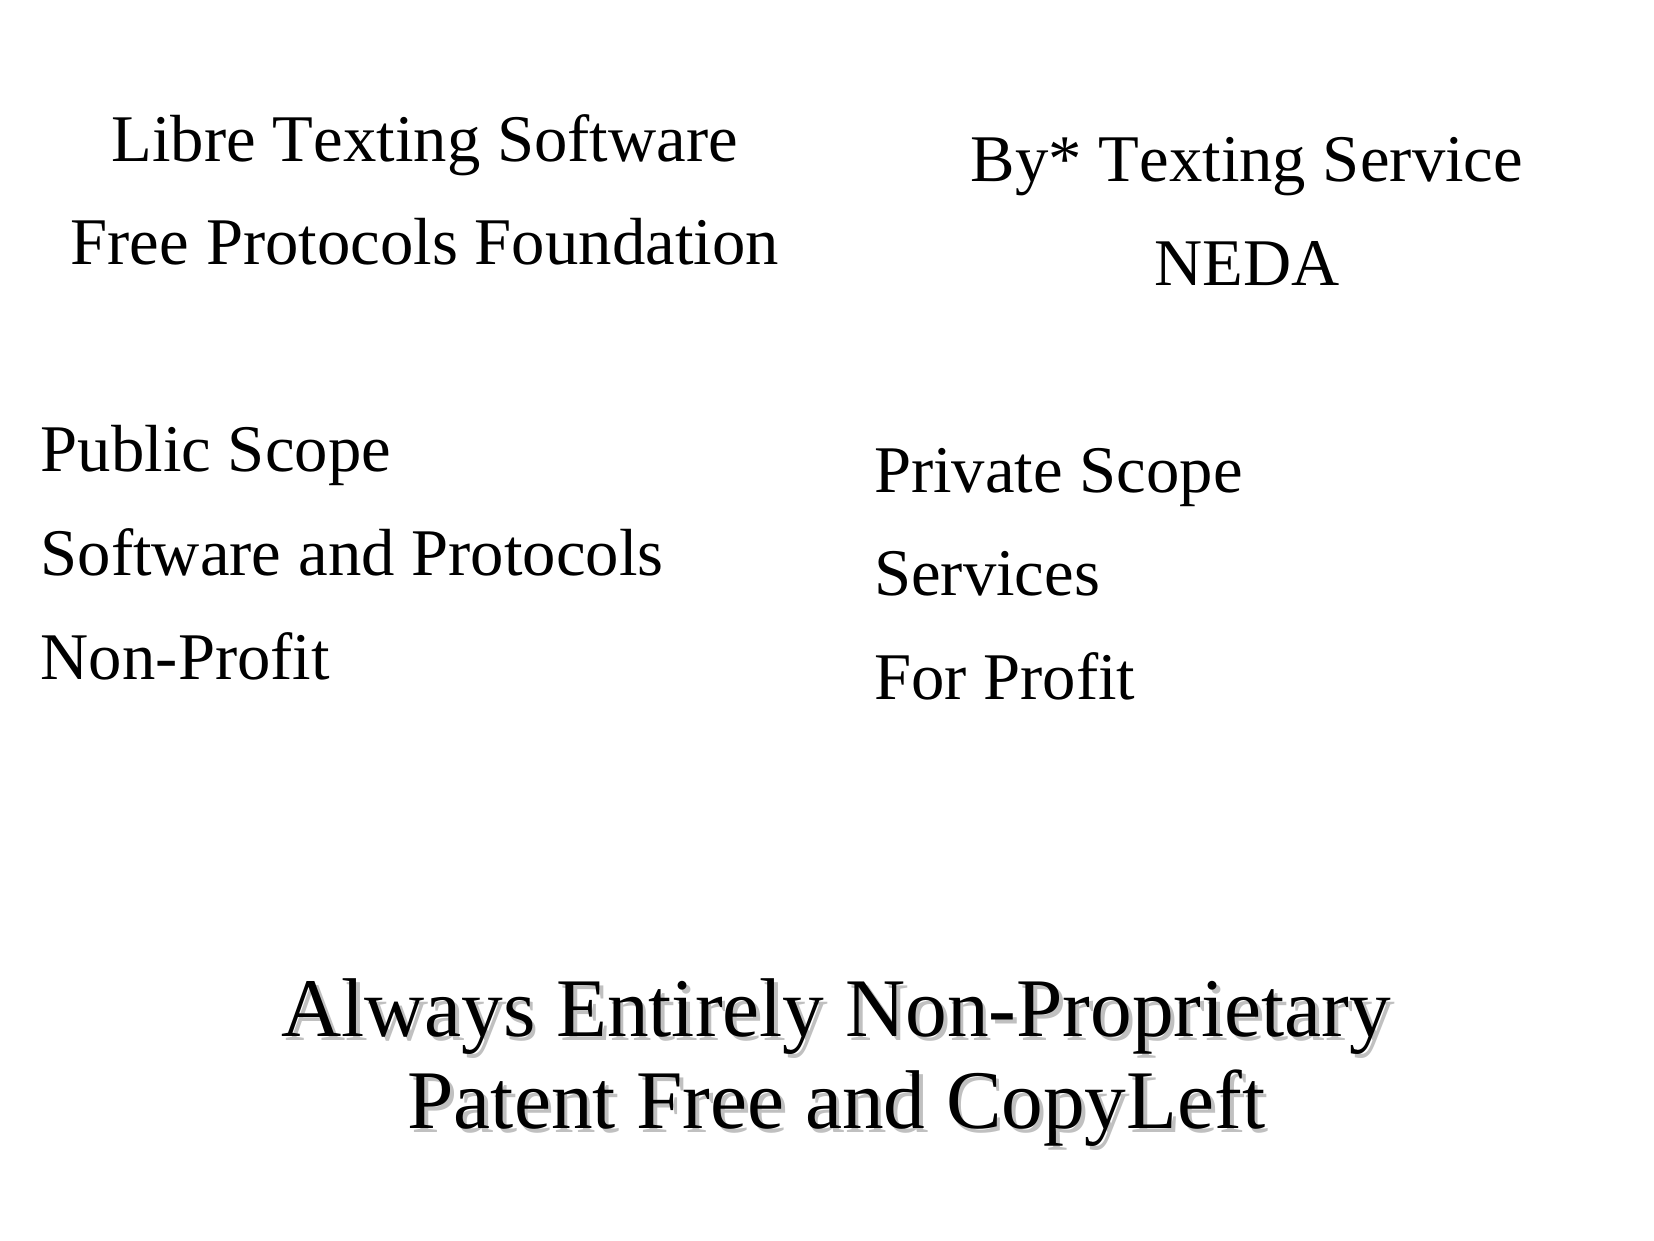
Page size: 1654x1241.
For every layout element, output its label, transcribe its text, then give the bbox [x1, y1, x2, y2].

title Always Entirely Non-Proprietary Patent Free and CopyLeft [45, 911, 1629, 1197]
list Libre Texting Software Free Protocols Foundation Public Scope Software and Protocols Non-Profit [23, 101, 811, 805]
list By* Texting Service NEDA Private Scope Services For Profit [856, 121, 1621, 825]
